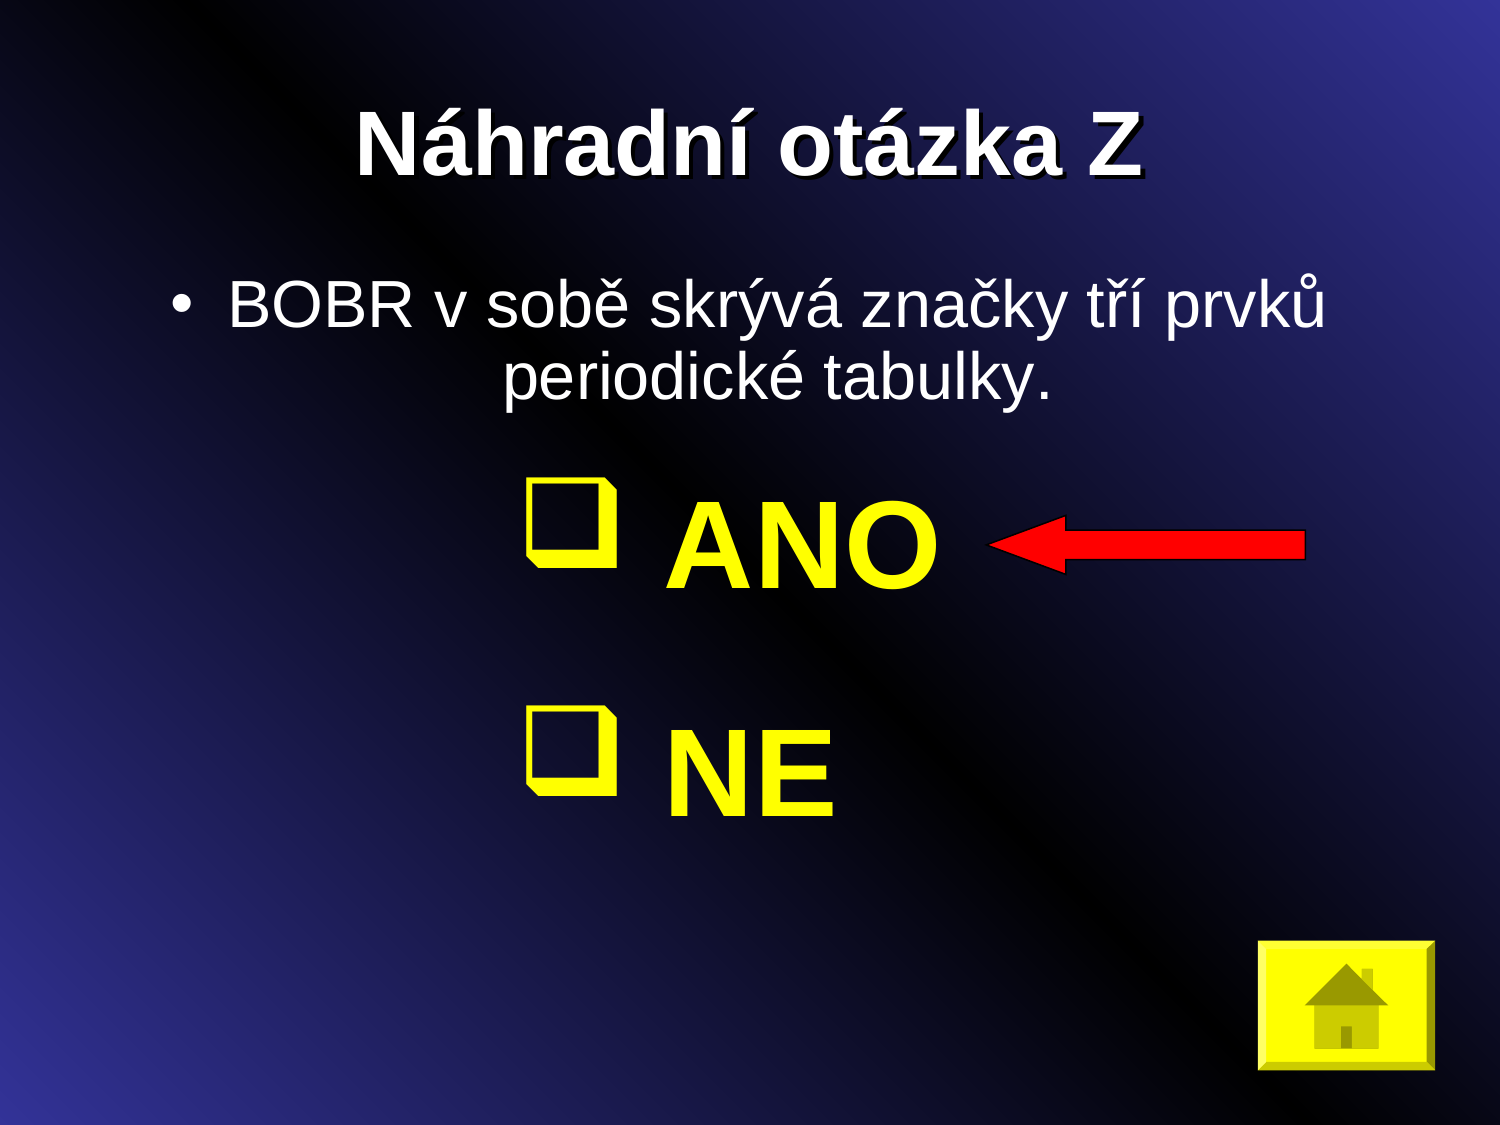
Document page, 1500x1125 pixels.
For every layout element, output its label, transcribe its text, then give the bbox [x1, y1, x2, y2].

text_box [1259, 940, 1436, 1071]
title Náhradní otázka Z [75, 45, 1426, 233]
list BOBR v sobě skrývá značky tří prvků periodické tabulky. [75, 262, 1426, 433]
text_box [986, 515, 1306, 575]
text_box ANO NE [501, 456, 999, 850]
